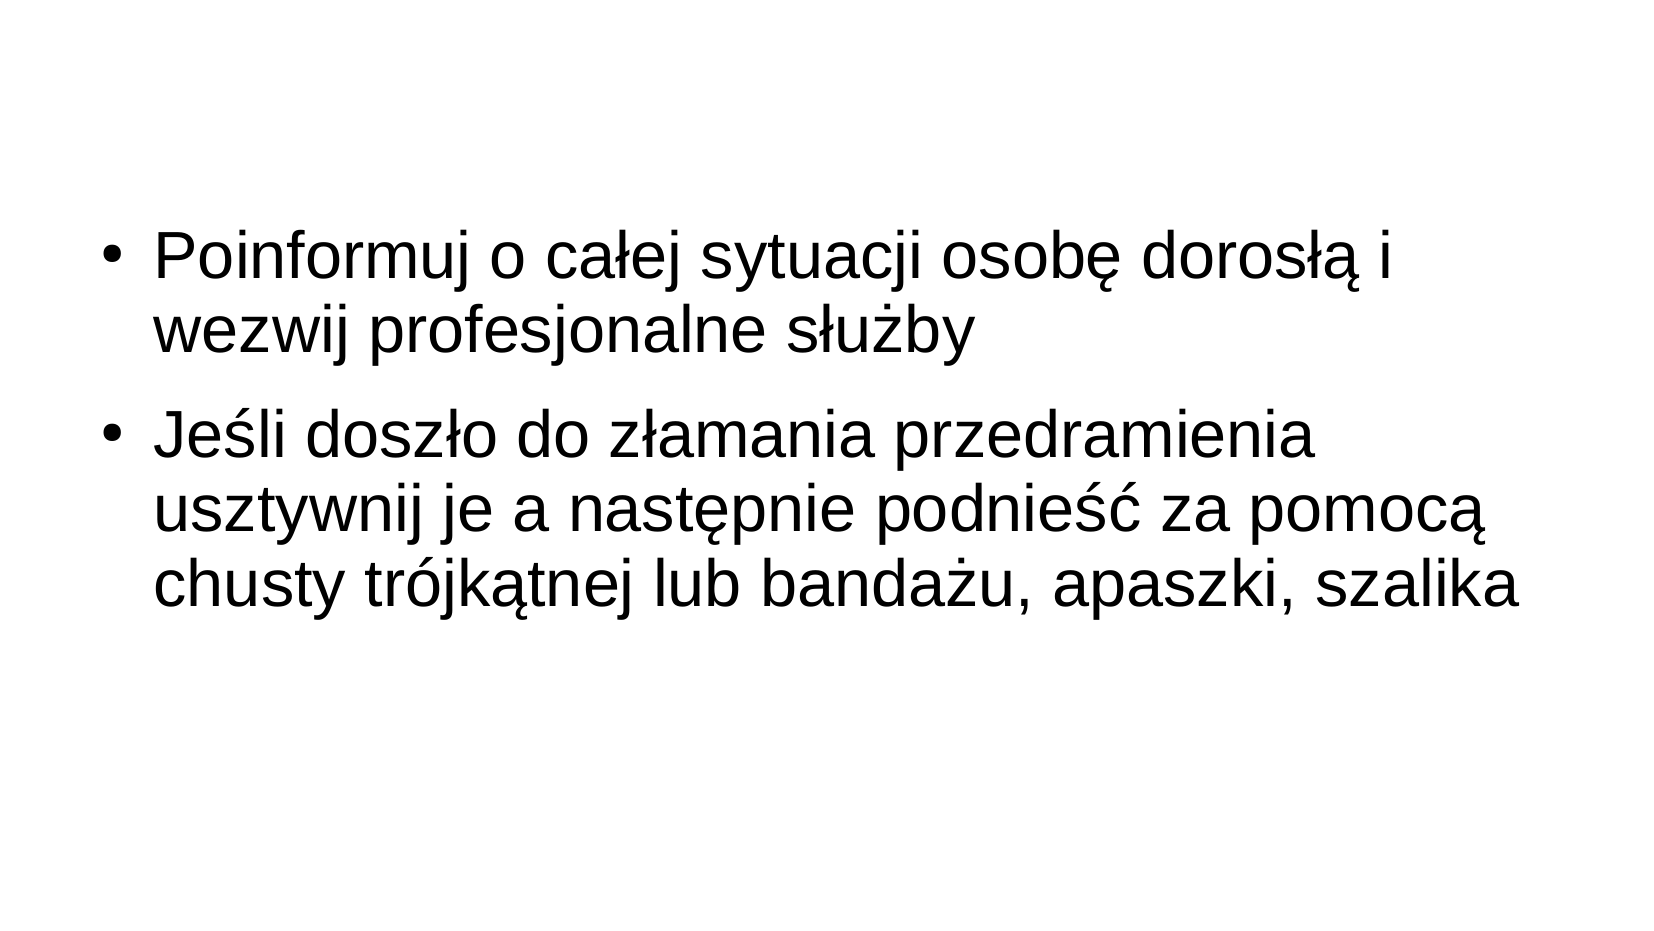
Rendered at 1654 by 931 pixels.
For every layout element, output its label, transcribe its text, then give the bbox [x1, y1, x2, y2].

list Poinformuj o całej sytuacji osobę dorosłą i wezwij profesjonalne służby Jeśli doszło do złamania przedramienia usztywnij je a następnie podnieść za pomocą chusty trójkątnej lub bandażu, apaszki, szalika [82, 217, 1571, 758]
